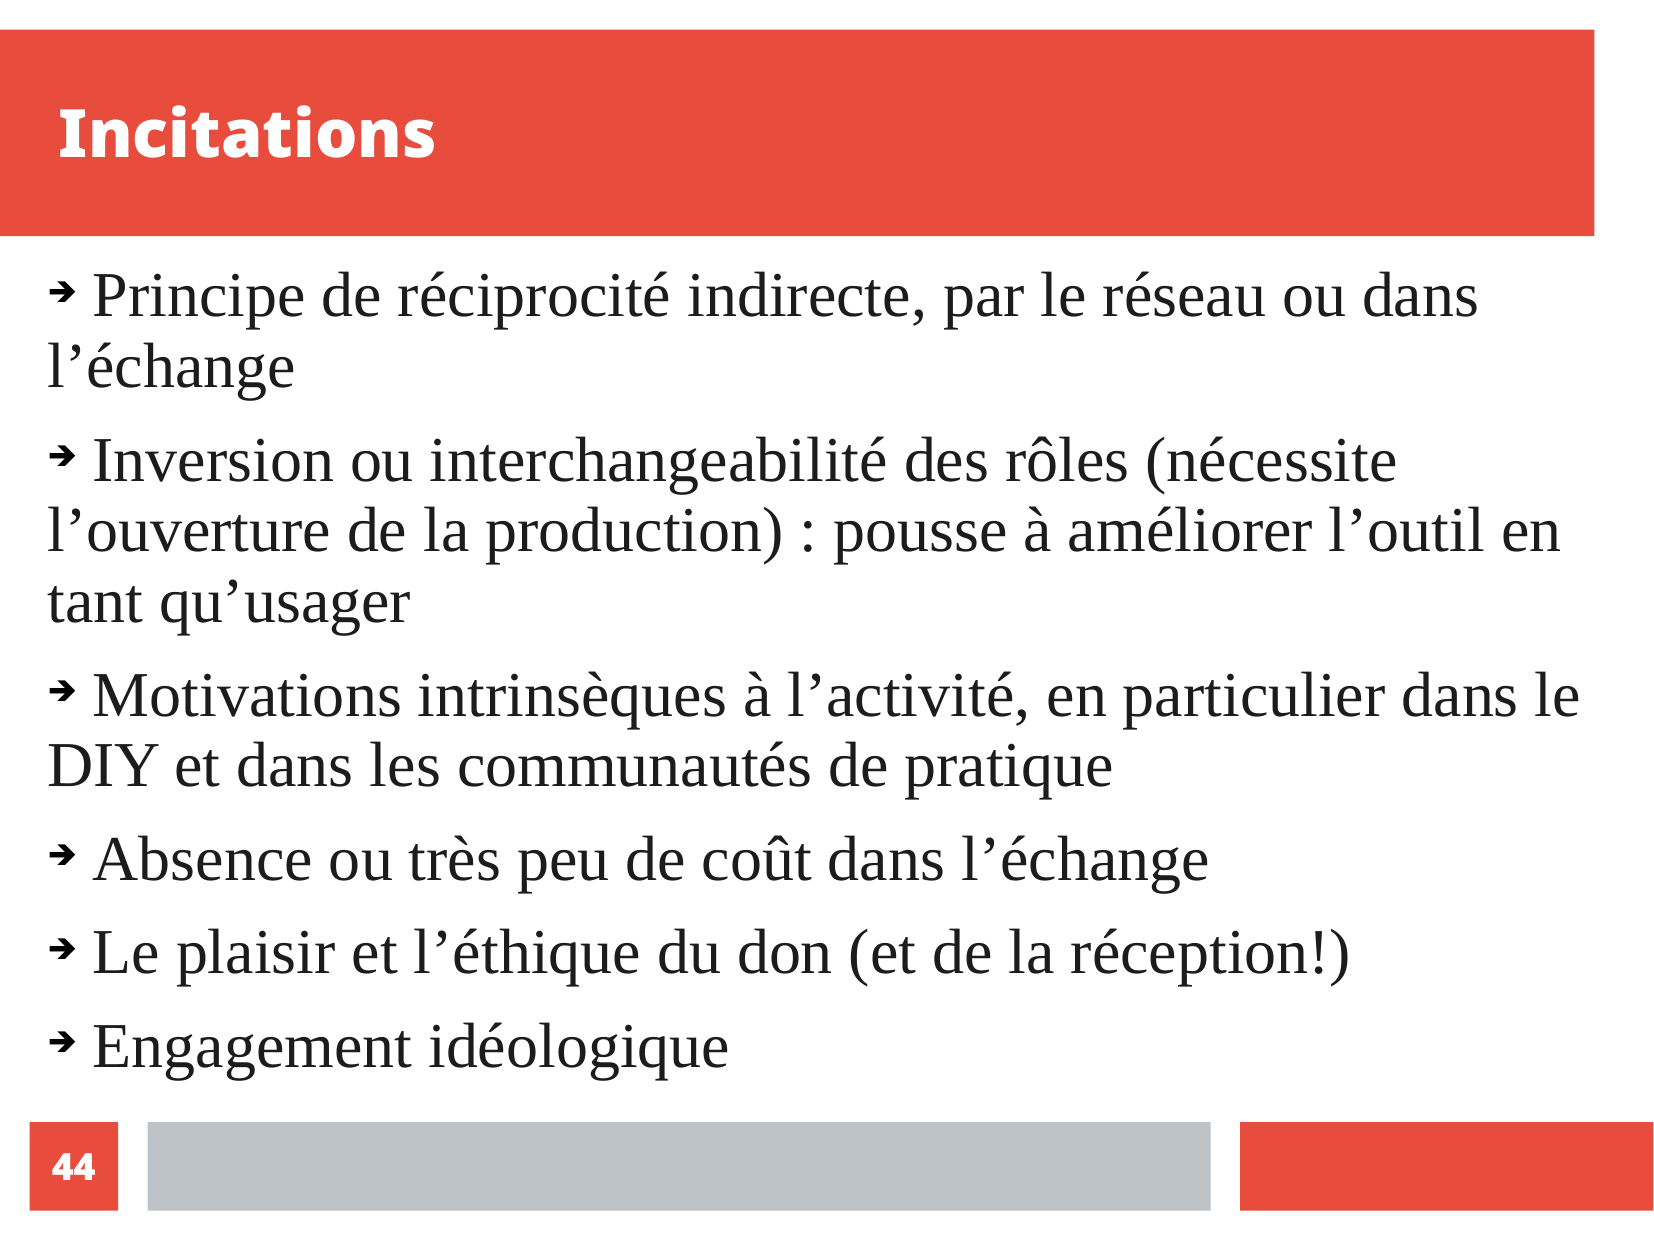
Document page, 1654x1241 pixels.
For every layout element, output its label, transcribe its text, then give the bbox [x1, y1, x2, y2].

list Principe de réciprocité indirecte, par le réseau ou dans l’échange Inversion ou interchangeabilité des rôles (nécessite l’ouverture de la production) : pousse à améliorer l’outil en tant qu’usager Motivations intrinsèques à l’activité, en particulier dans le DIY et dans les communautés de pratique Absence ou très peu de coût dans l’échange Le plaisir et l’éthique du don (et de la réception!) Engagement idéologique [47, 259, 1595, 1087]
title Incitations [59, 59, 1595, 178]
